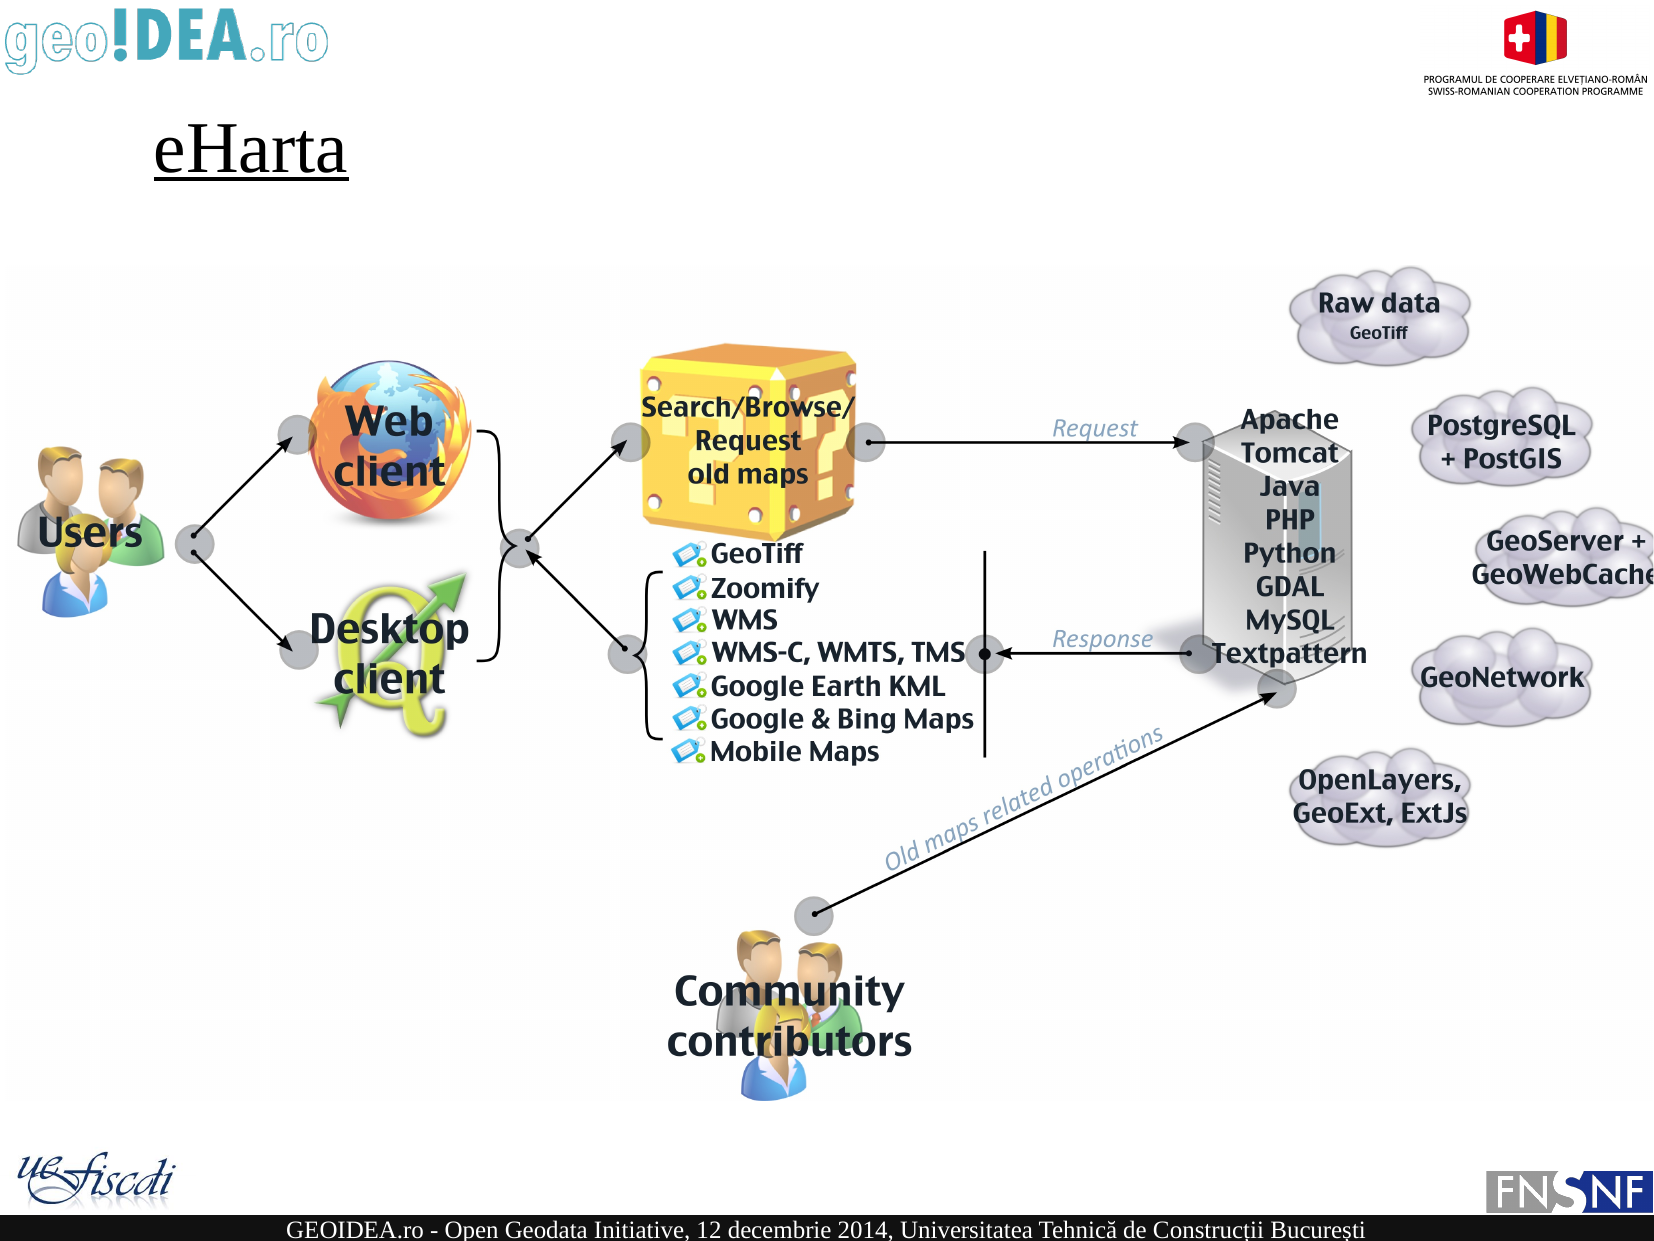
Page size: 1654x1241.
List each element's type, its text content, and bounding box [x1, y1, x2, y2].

picture [1485, 1169, 1654, 1215]
picture [1, 5, 331, 78]
picture [1420, 5, 1650, 99]
picture [0, 1139, 196, 1213]
picture [5, 265, 1654, 1101]
title eHarta [120, 90, 383, 206]
